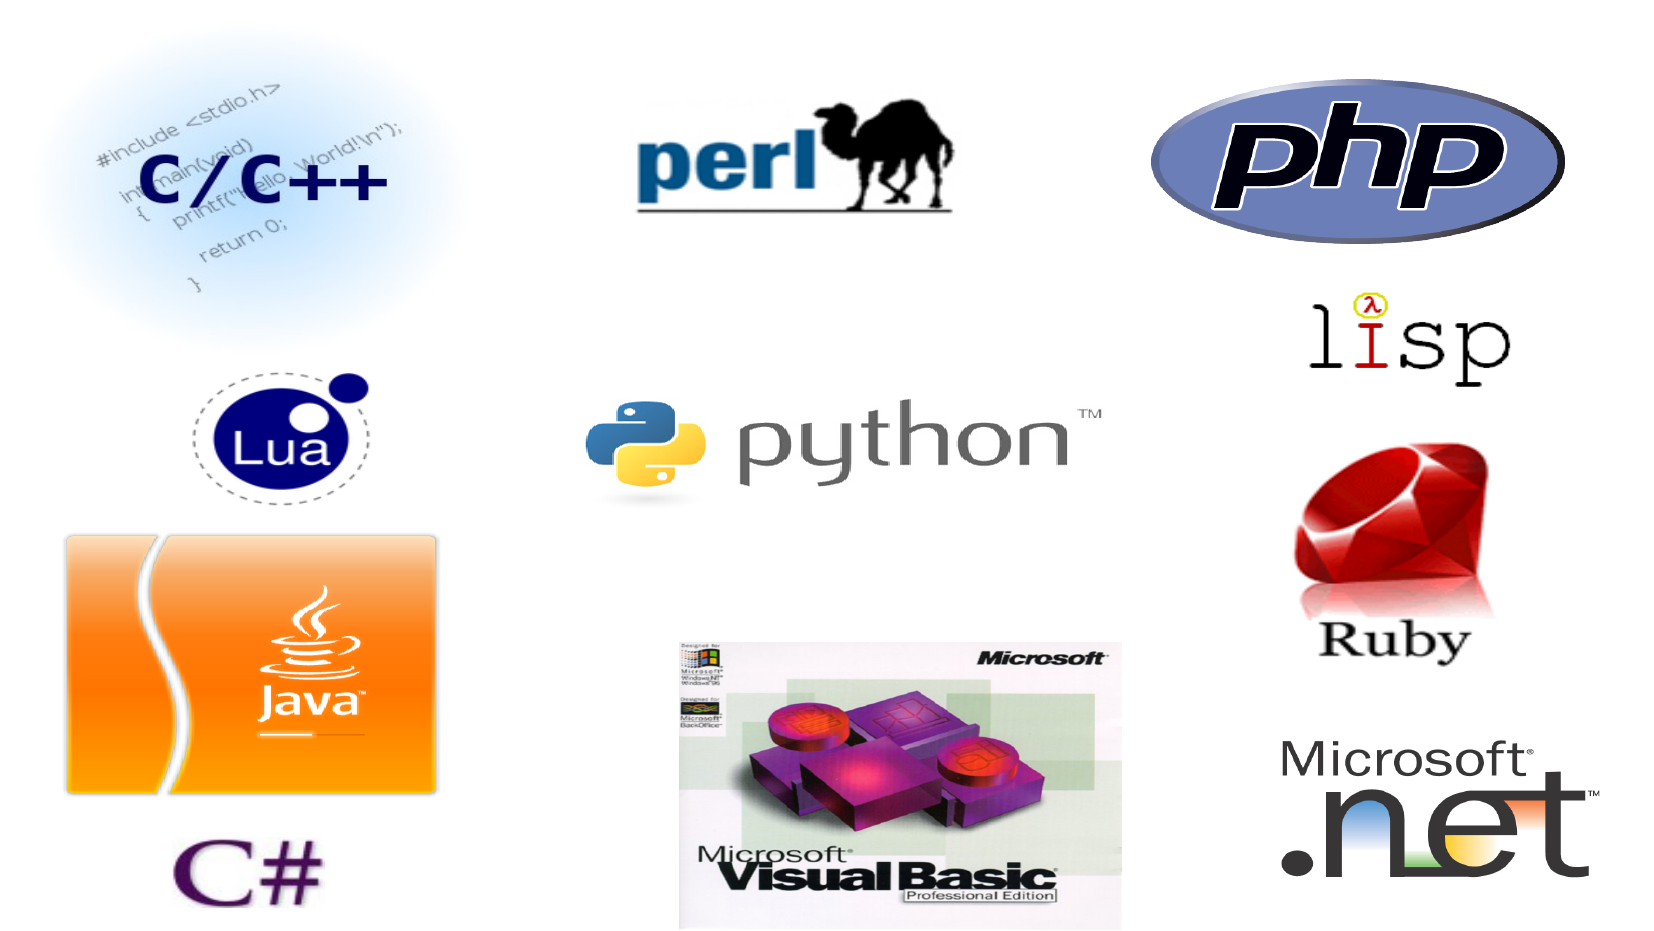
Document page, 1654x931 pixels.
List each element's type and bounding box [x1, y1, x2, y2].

picture [177, 359, 378, 510]
picture [1263, 268, 1565, 688]
picture [501, 376, 1152, 532]
picture [29, 22, 473, 355]
picture [1210, 695, 1654, 930]
picture [619, 88, 975, 221]
picture [61, 531, 443, 798]
picture [1151, 79, 1565, 244]
picture [679, 642, 1122, 930]
picture [172, 837, 325, 908]
